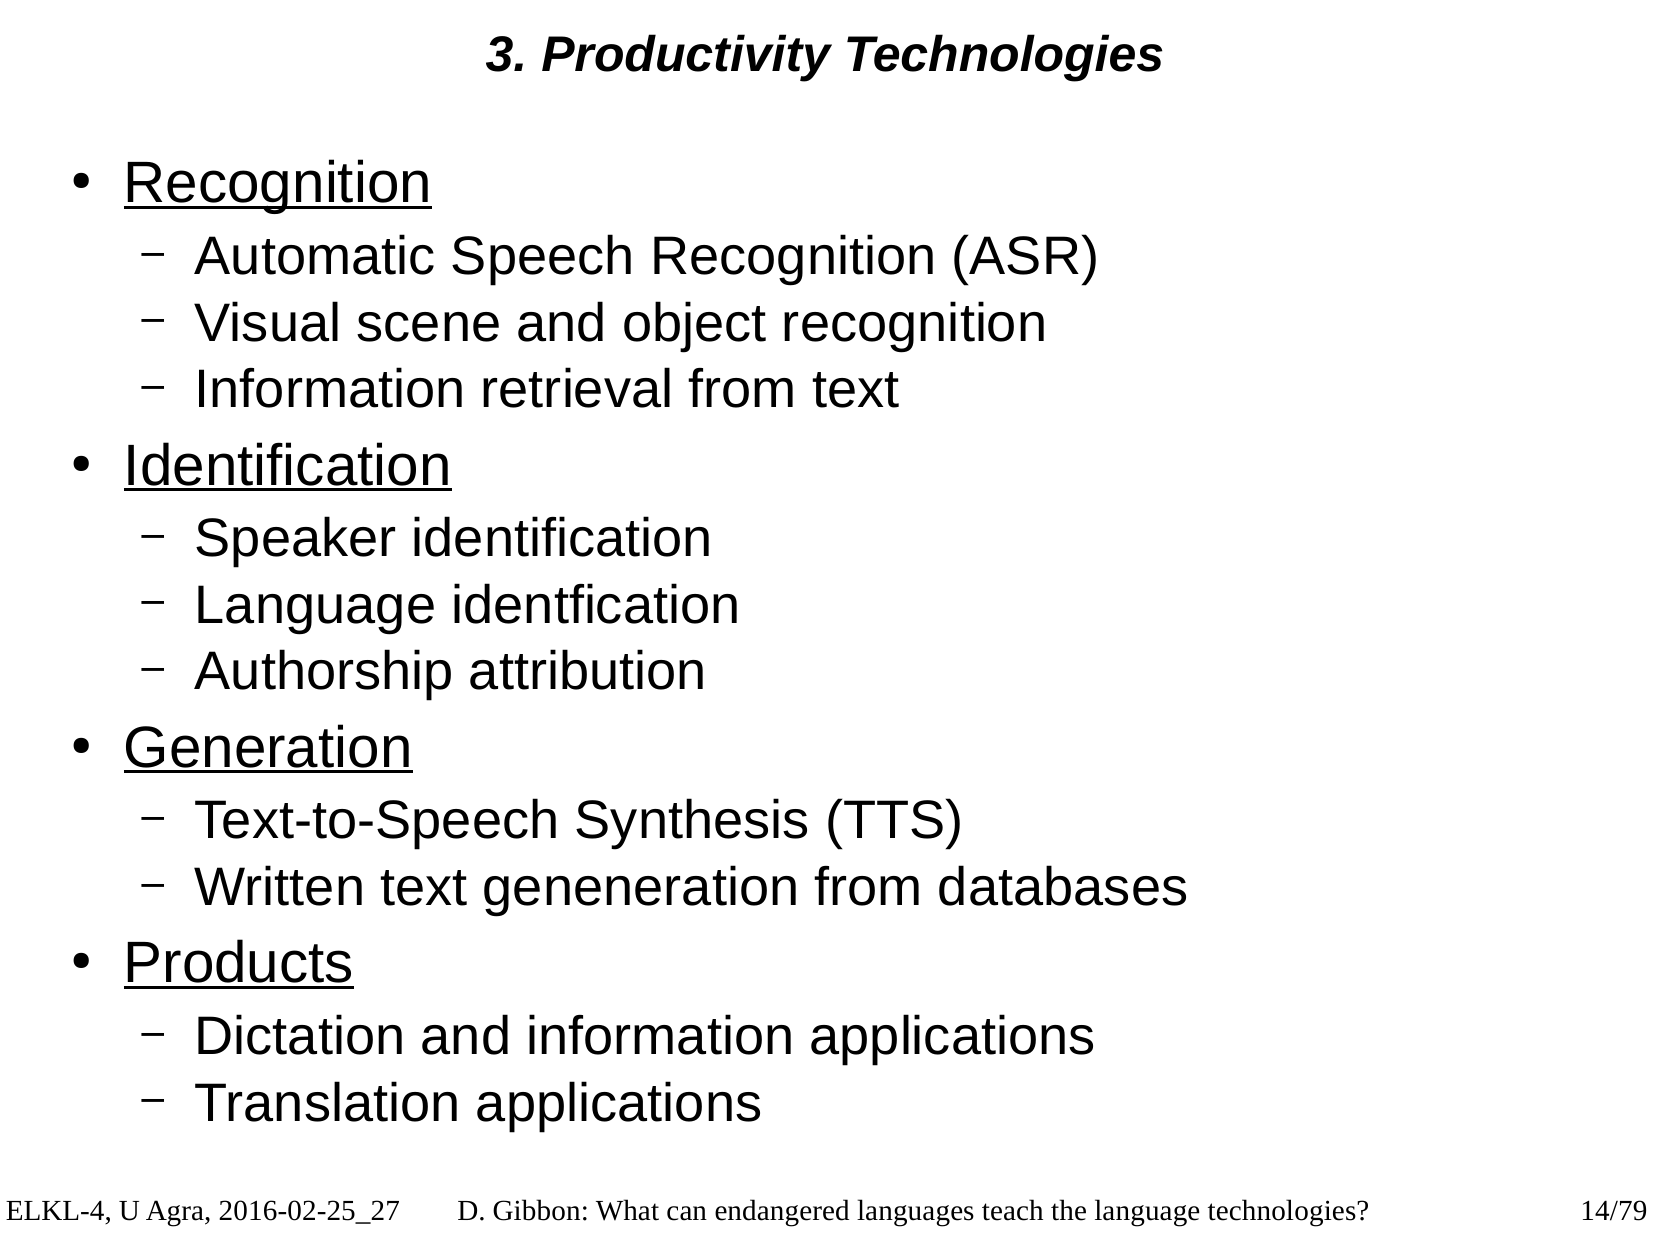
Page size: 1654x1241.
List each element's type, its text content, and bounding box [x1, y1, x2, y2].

title 3. Productivity Technologies [0, 2, 1654, 106]
list Recognition Automatic Speech Recognition (ASR) Visual scene and object recognition Information retrieval from text Identification Speaker identification Language identfication Authorship attribution Generation Text-to-Speech Synthesis (TTS) Written text geneneration from databases Products Dictation and information applications Translation applications [53, 150, 1651, 1141]
